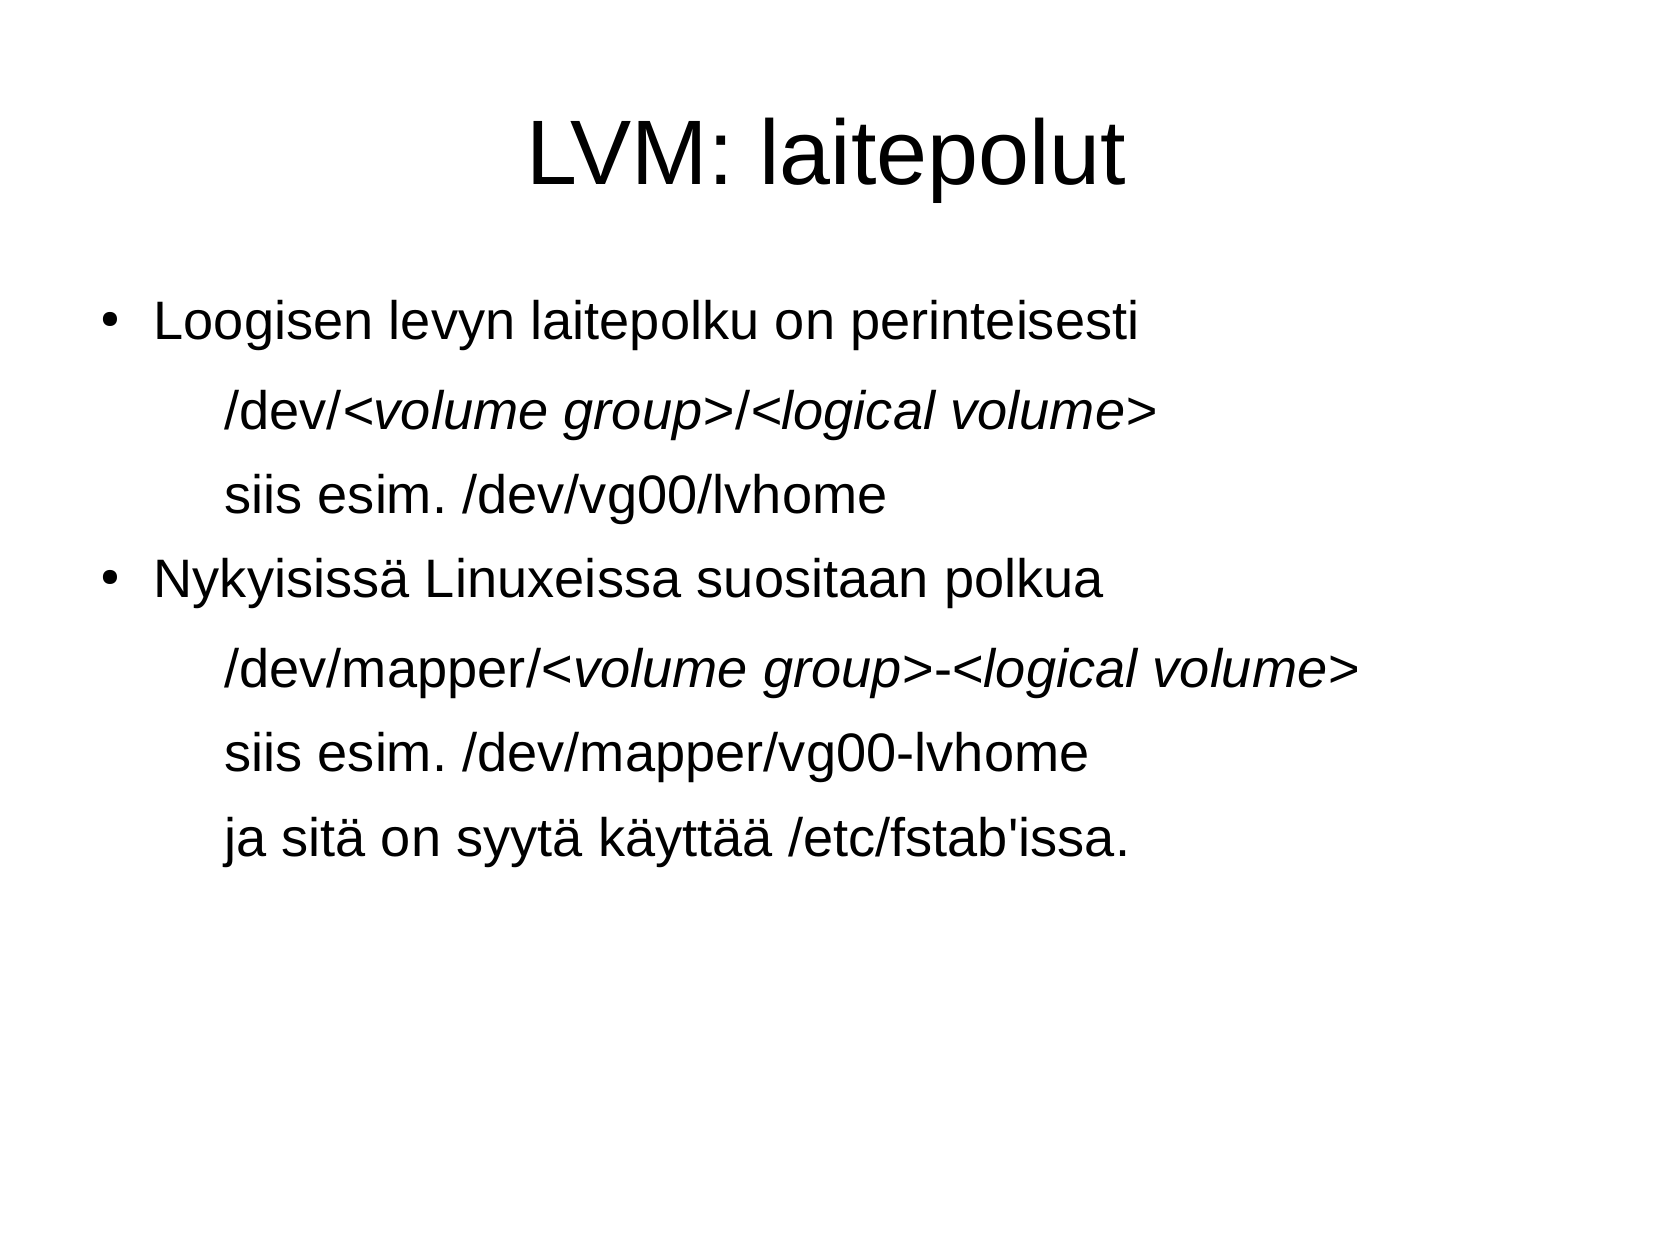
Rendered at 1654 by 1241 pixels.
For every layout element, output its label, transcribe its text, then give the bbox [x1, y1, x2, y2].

title LVM: laitepolut [82, 49, 1571, 257]
list Loogisen levyn laitepolku on perinteisesti /dev/<volume group>/<logical volume> siis esim. /dev/vg00/lvhome Nykyisissä Linuxeissa suositaan polkua /dev/mapper/<volume group>-<logical volume> siis esim. /dev/mapper/vg00-lvhome ja sitä on syytä käyttää /etc/fstab'issa. [82, 290, 1571, 1010]
